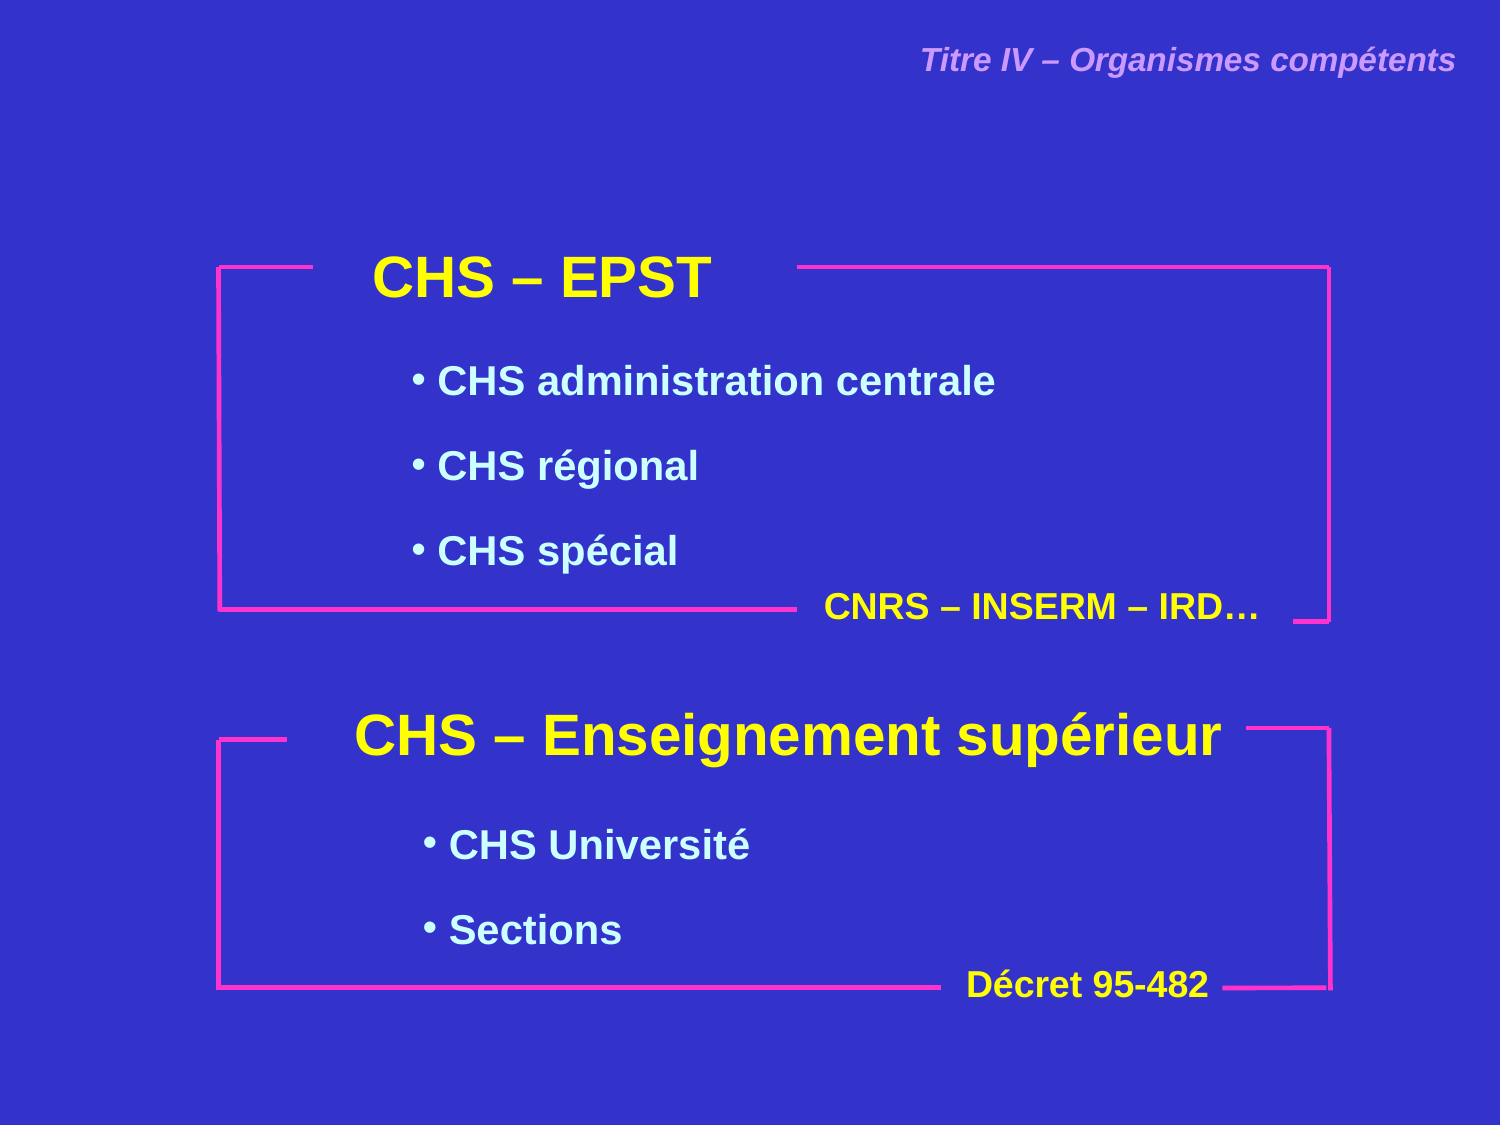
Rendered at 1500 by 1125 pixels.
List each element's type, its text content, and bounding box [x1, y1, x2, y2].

text_box Titre IV – Organismes compétents [905, 30, 1472, 87]
text_box CHS administration centrale CHS régional CHS spécial [396, 311, 1122, 582]
text_box CNRS – INSERM – IRD… [809, 574, 1381, 635]
text_box CHS Université Sections [408, 774, 1134, 961]
text_box CHS – EPST [325, 231, 727, 318]
text_box CHS – Enseignement supérieur [307, 689, 1238, 776]
text_box Décret 95-482 [951, 952, 1225, 1013]
